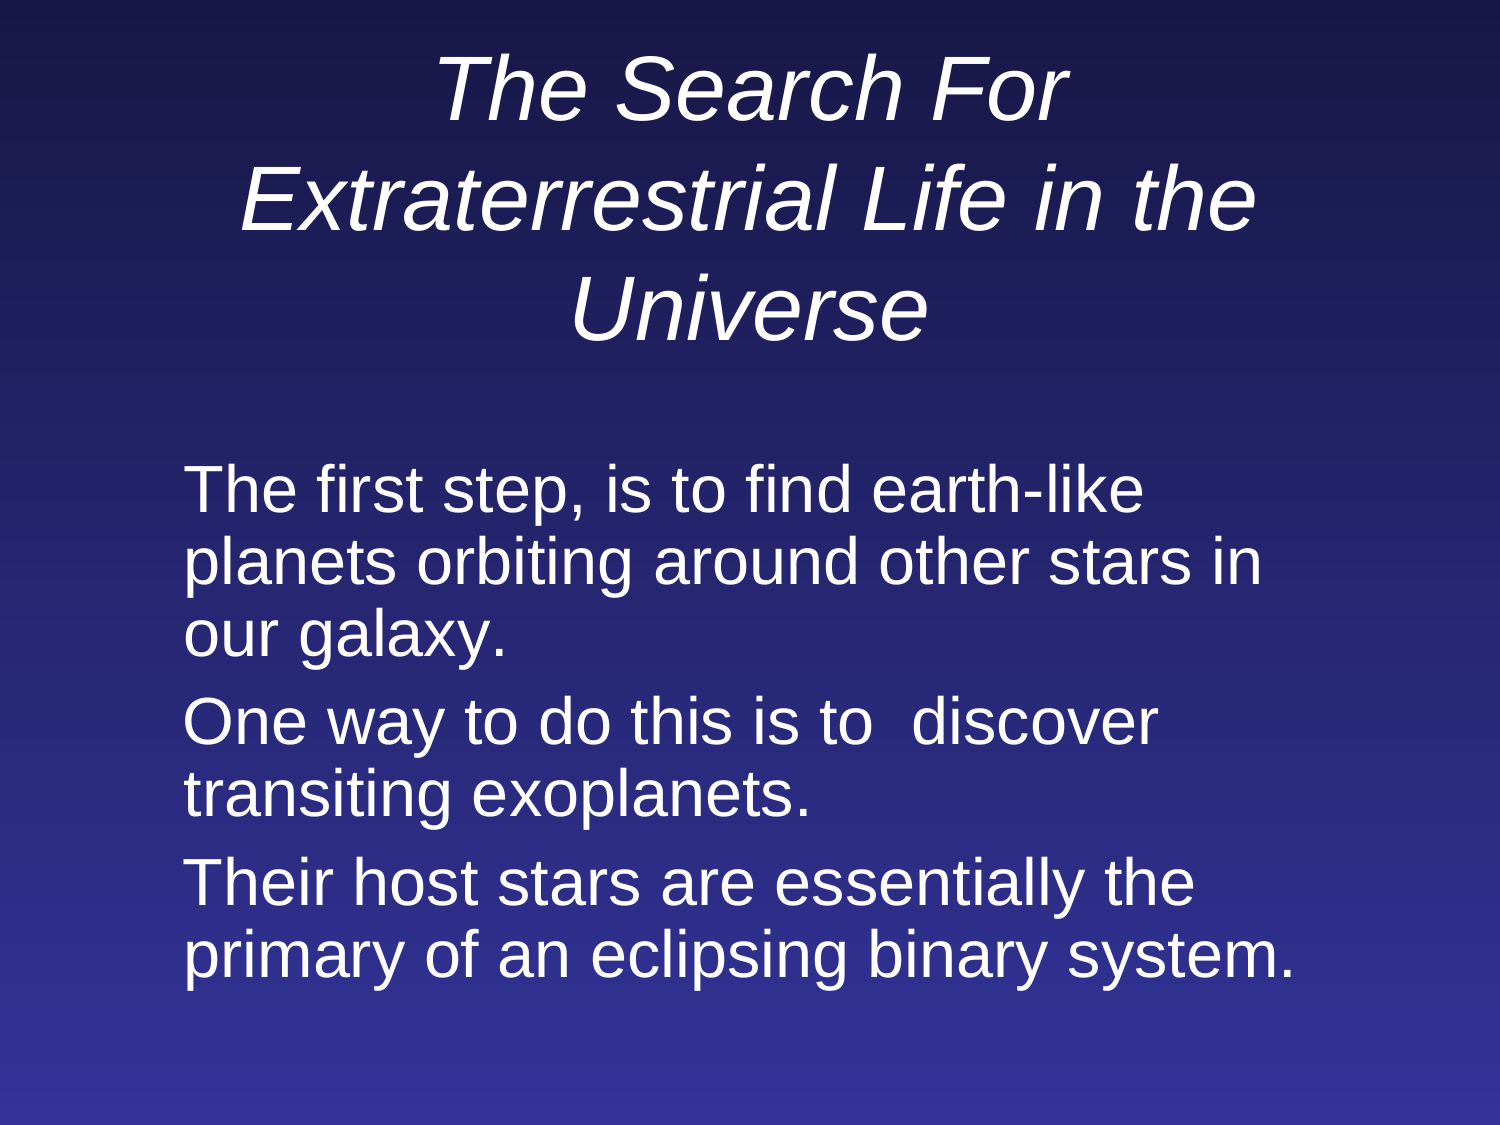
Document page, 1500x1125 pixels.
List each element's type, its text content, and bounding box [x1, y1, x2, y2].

title The Search For Extraterrestrial Life in the Universe [112, 99, 1388, 288]
list The first step, is to find earth-like planets orbiting around other stars in our galaxy. One way to do this is to discover transiting exoplanets. Their host stars are essentially the primary of an eclipsing binary system. [112, 350, 1388, 1026]
